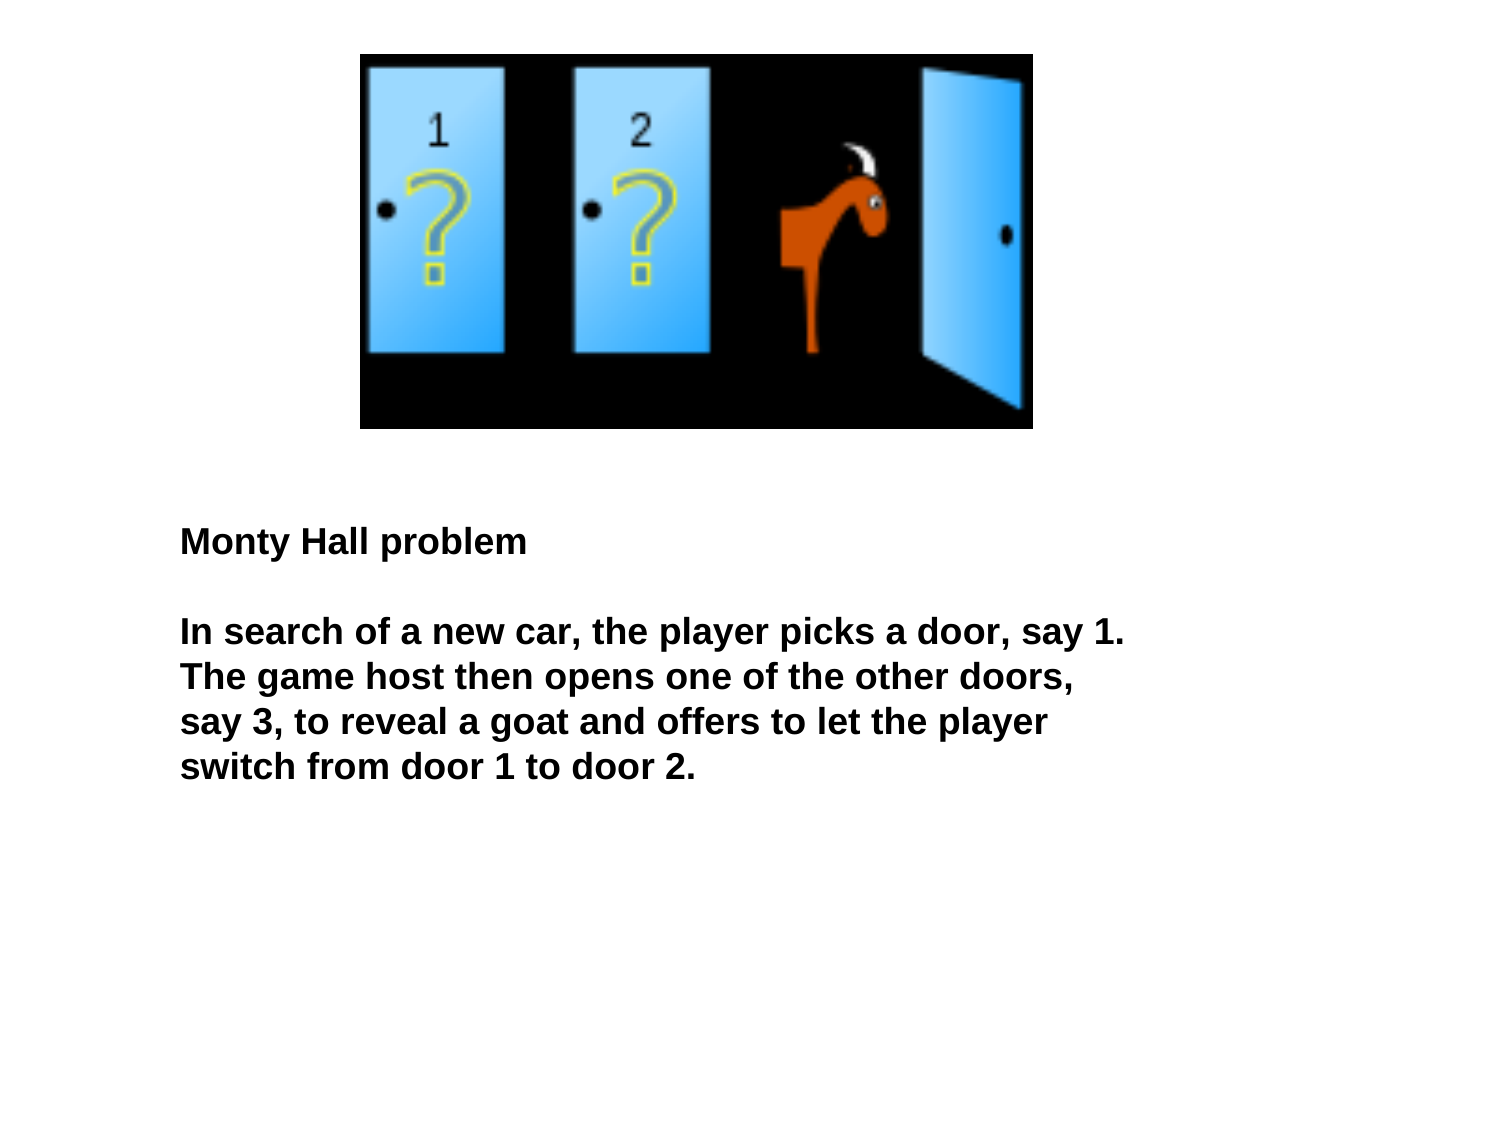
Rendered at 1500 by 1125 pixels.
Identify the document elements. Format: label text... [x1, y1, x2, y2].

picture [360, 54, 1033, 429]
text_box Monty Hall problem In search of a new car, the player picks a door, say 1. The game host then opens one of the other doors, say 3, to reveal a goat and offers to let the player switch from door 1 to door 2. [164, 509, 1152, 795]
